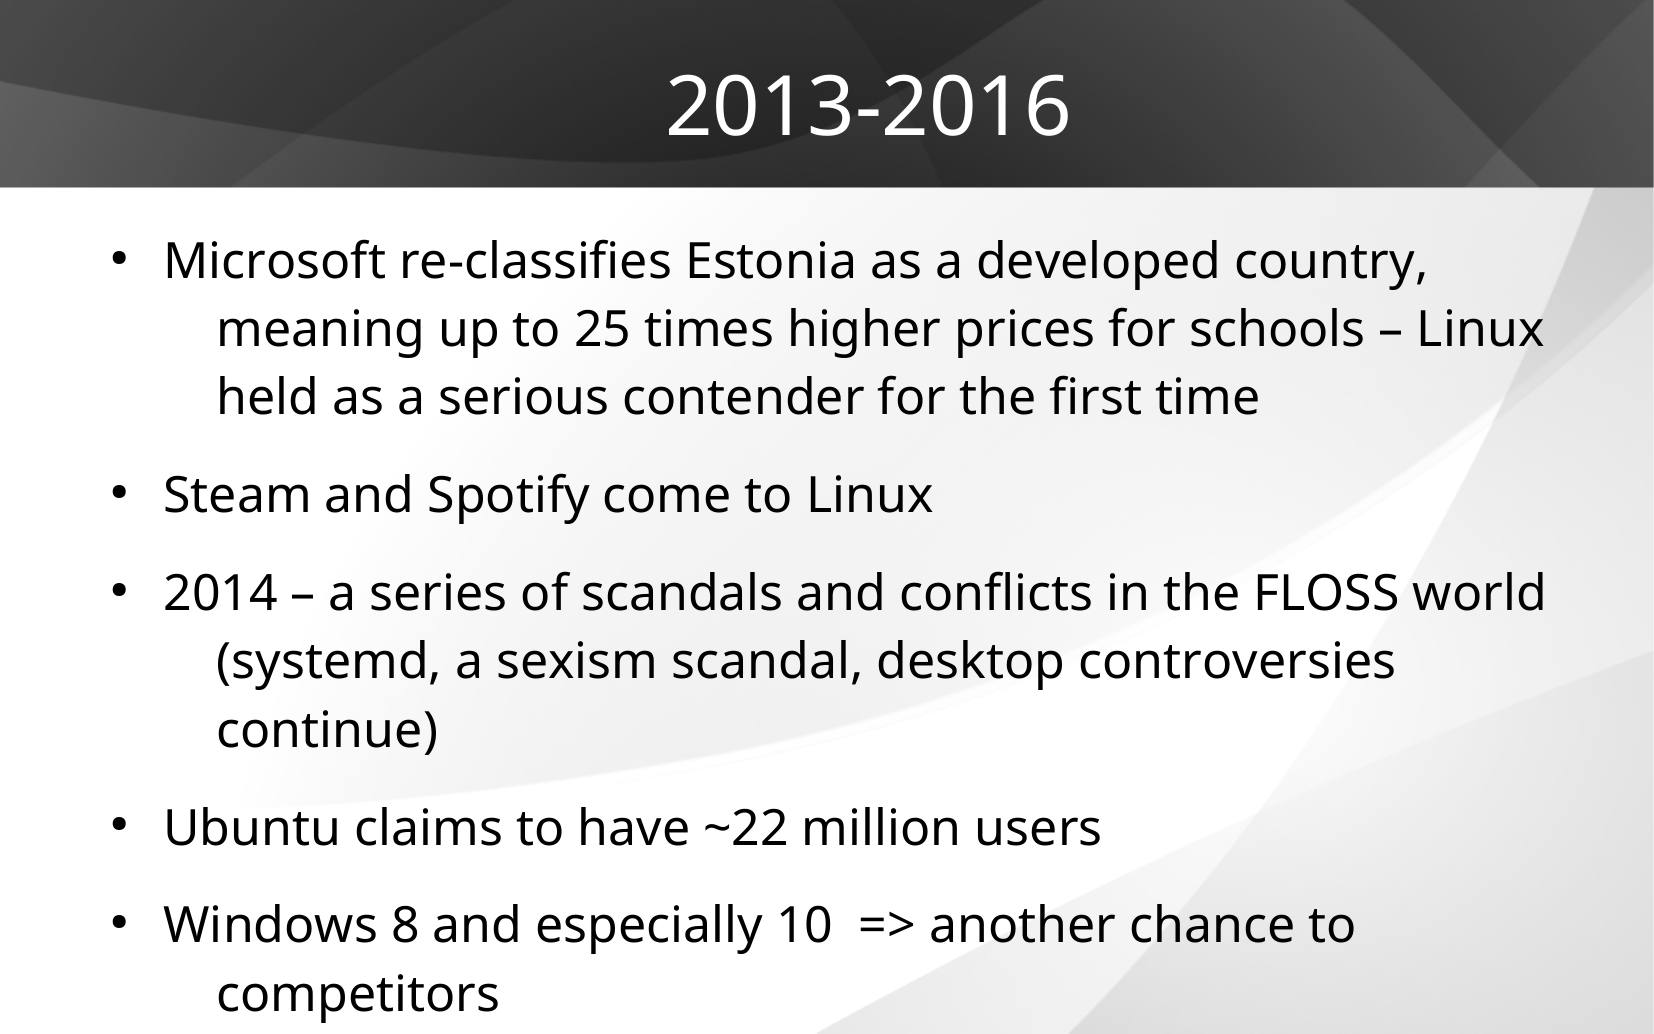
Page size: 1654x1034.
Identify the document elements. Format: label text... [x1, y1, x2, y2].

picture [0, 0, 1654, 1034]
list Microsoft re-classifies Estonia as a developed country, meaning up to 25 times higher prices for schools – Linux held as a serious contender for the first time Steam and Spotify come to Linux 2014 – a series of scandals and conflicts in the FLOSS world (systemd, a sexism scandal, desktop controversies continue) Ubuntu claims to have ~22 million users Windows 8 and especially 10 => another chance to competitors [75, 225, 1613, 1013]
title 2013-2016 [124, 0, 1613, 208]
